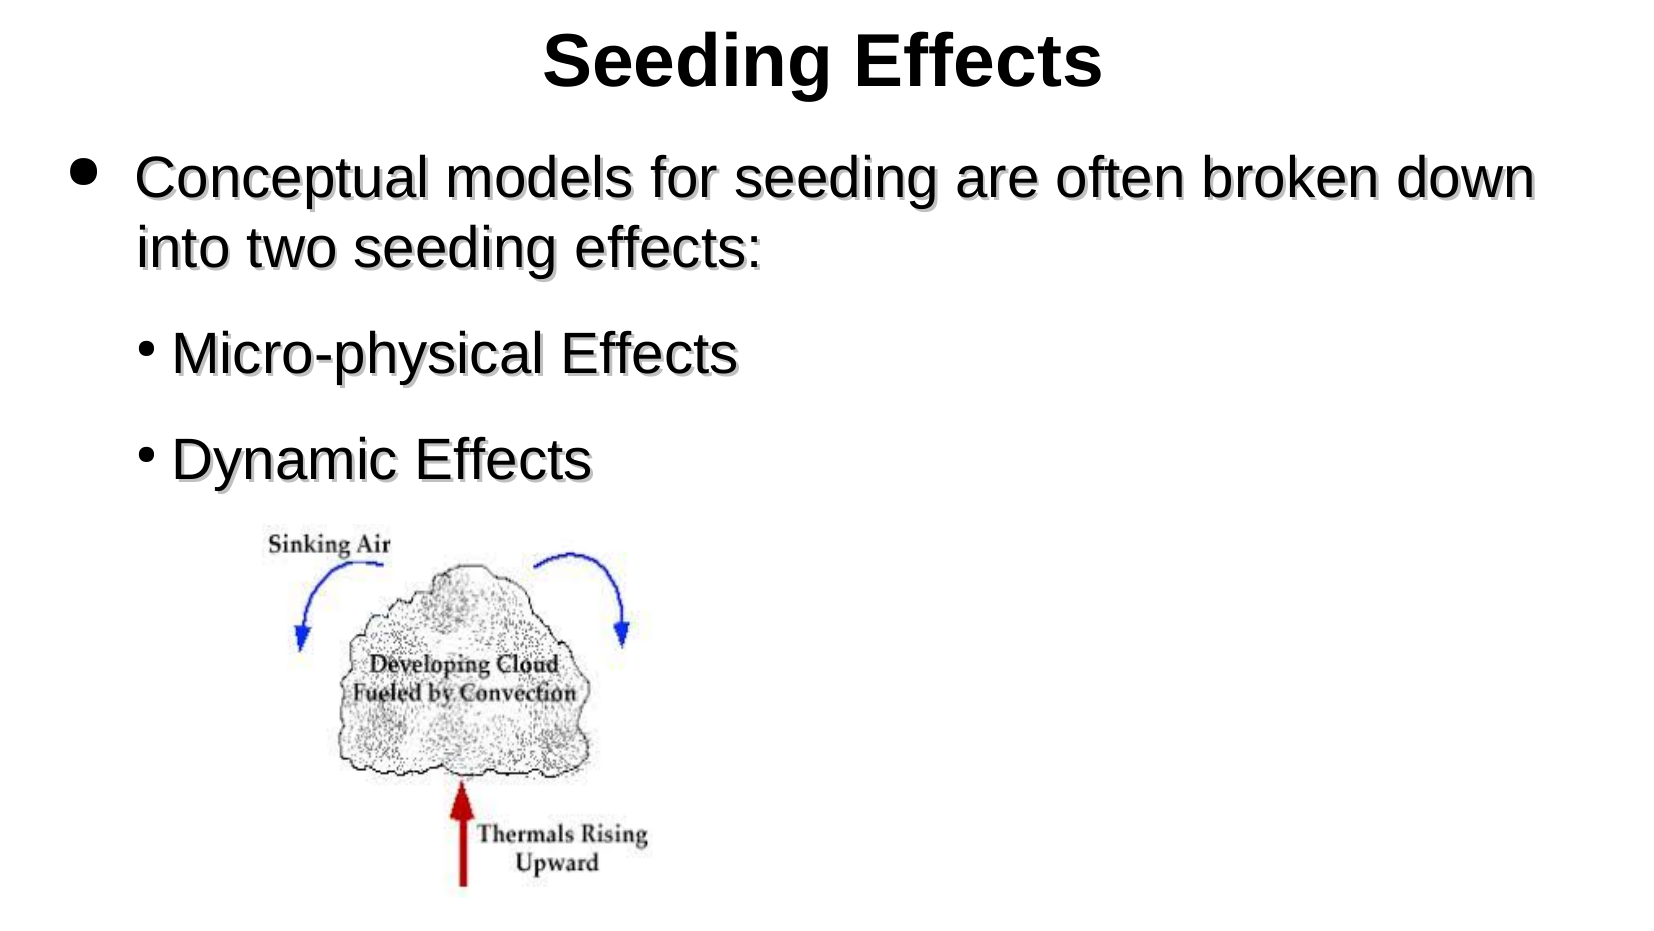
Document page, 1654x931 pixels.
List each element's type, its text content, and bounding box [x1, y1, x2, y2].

title Seeding Effects [0, 5, 1651, 107]
text_box Conceptual models for seeding are often broken down into two seeding effects: Micro-physical Effects Dynamic Effects [49, 131, 1625, 499]
picture [262, 524, 659, 898]
